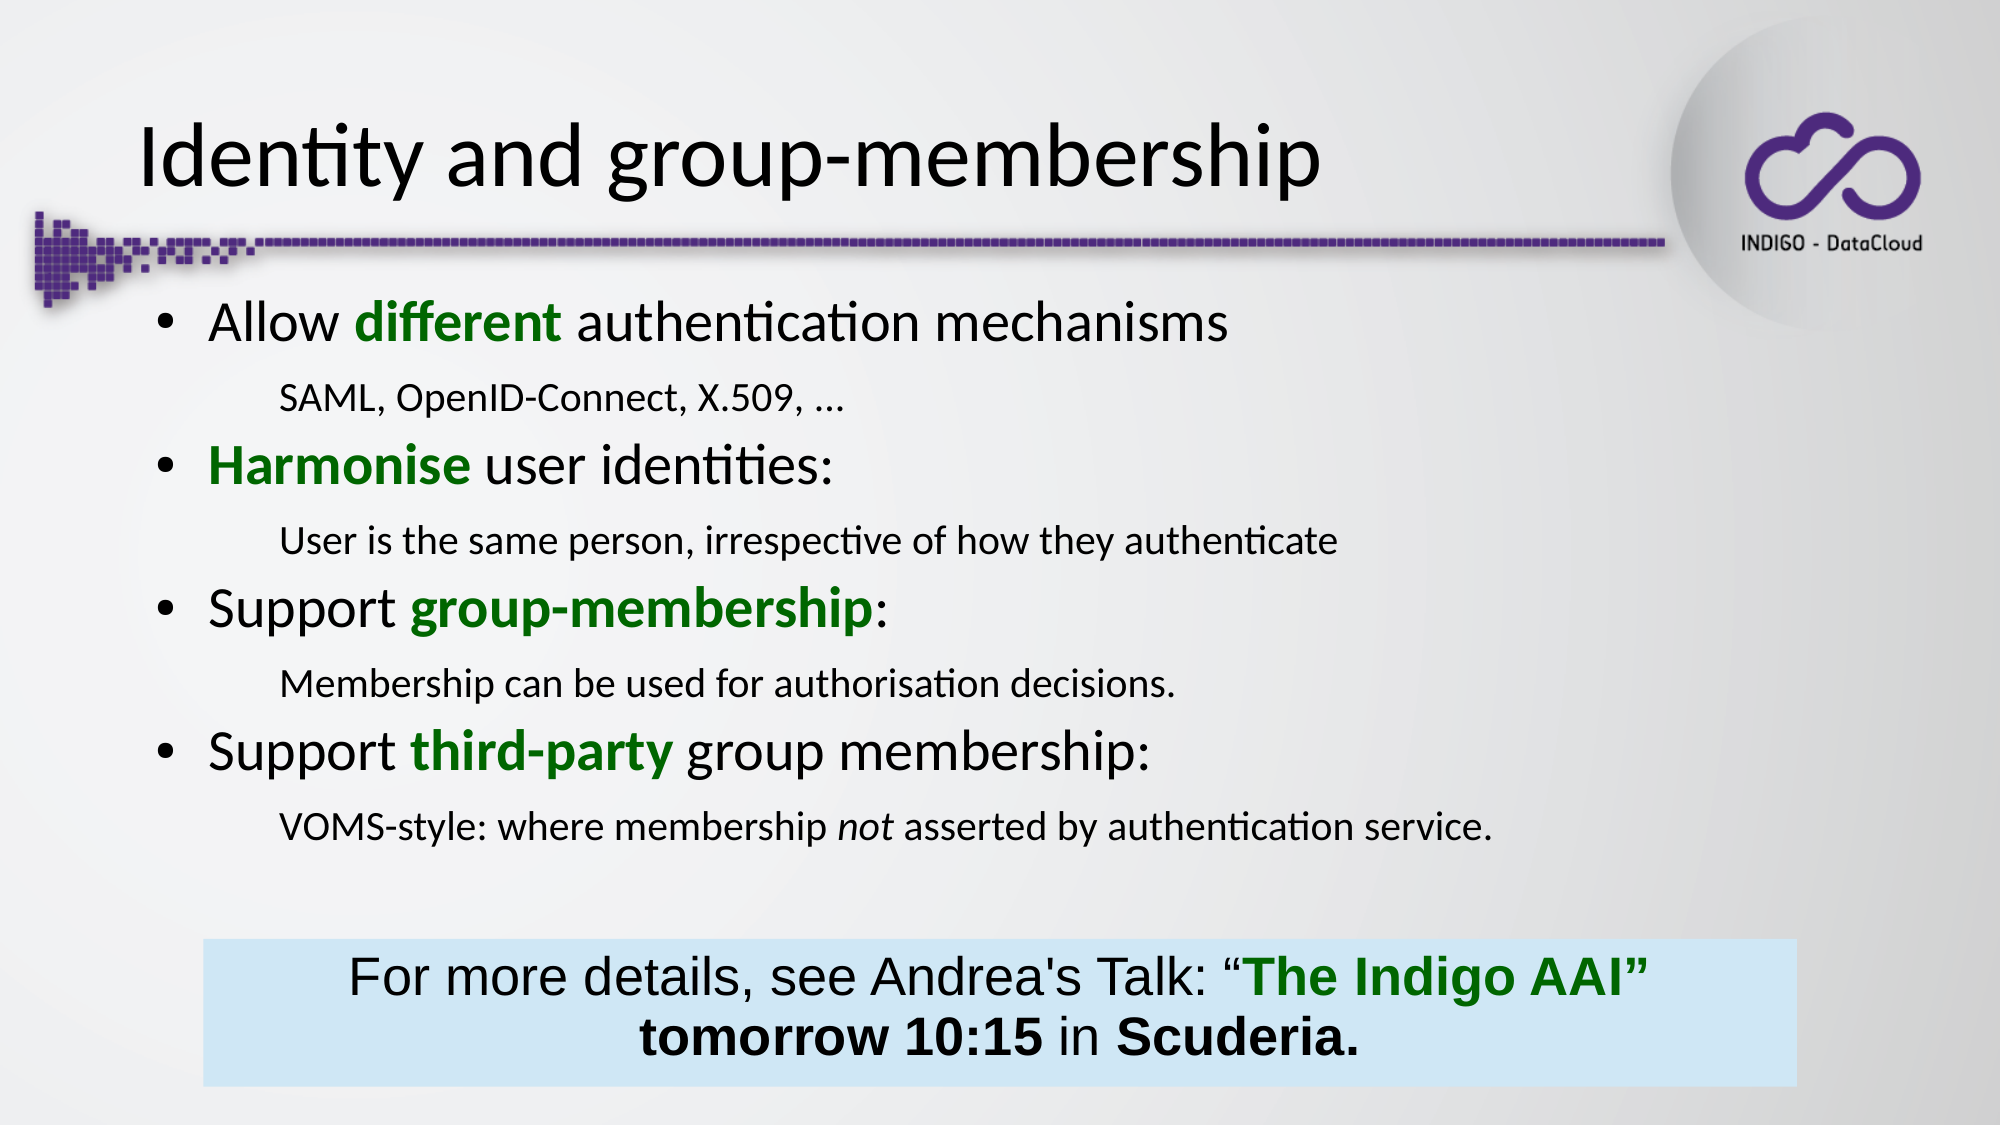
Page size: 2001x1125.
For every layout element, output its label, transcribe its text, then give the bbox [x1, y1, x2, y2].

title Identity and group-membership [137, 55, 1863, 273]
list Allow different authentication mechanisms SAML, OpenID-Connect, X.509, ... Harmonise user identities: User is the same person, irrespective of how they authenticate Support group-membership: Membership can be used for authorisation decisions. Support third-party group membership: VOMS-style: where membership not asserted by authentication service. [137, 299, 1863, 1014]
text_box For more details, see Andrea's Talk: “The Indigo AAI” tomorrow 10:15 in Scuderia. [203, 938, 1797, 1087]
picture [0, 0, 2000, 1125]
